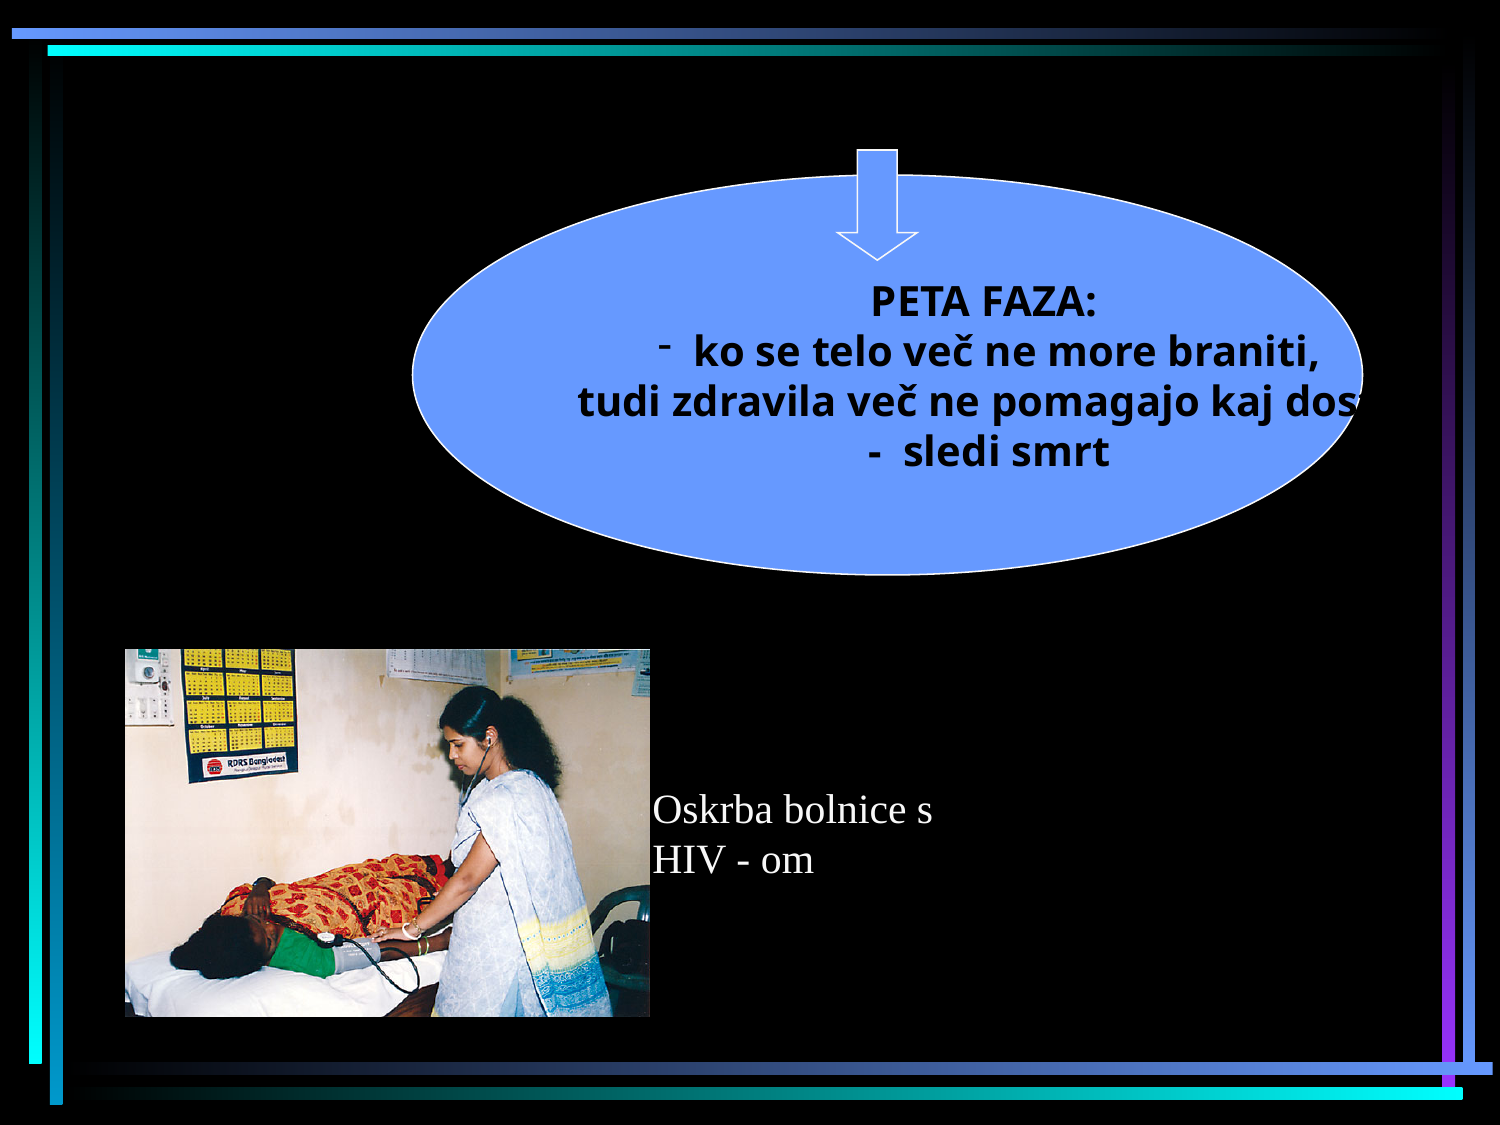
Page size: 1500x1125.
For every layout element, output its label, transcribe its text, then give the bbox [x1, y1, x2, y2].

text_box PETA FAZA: ko se telo več ne more braniti, tudi zdravila več ne pomagajo kaj dosti. - sledi smrt [412, 175, 1363, 575]
picture [125, 649, 650, 1017]
text_box Oskrba bolnice s HIV - om [637, 774, 950, 890]
text_box [837, 149, 918, 261]
